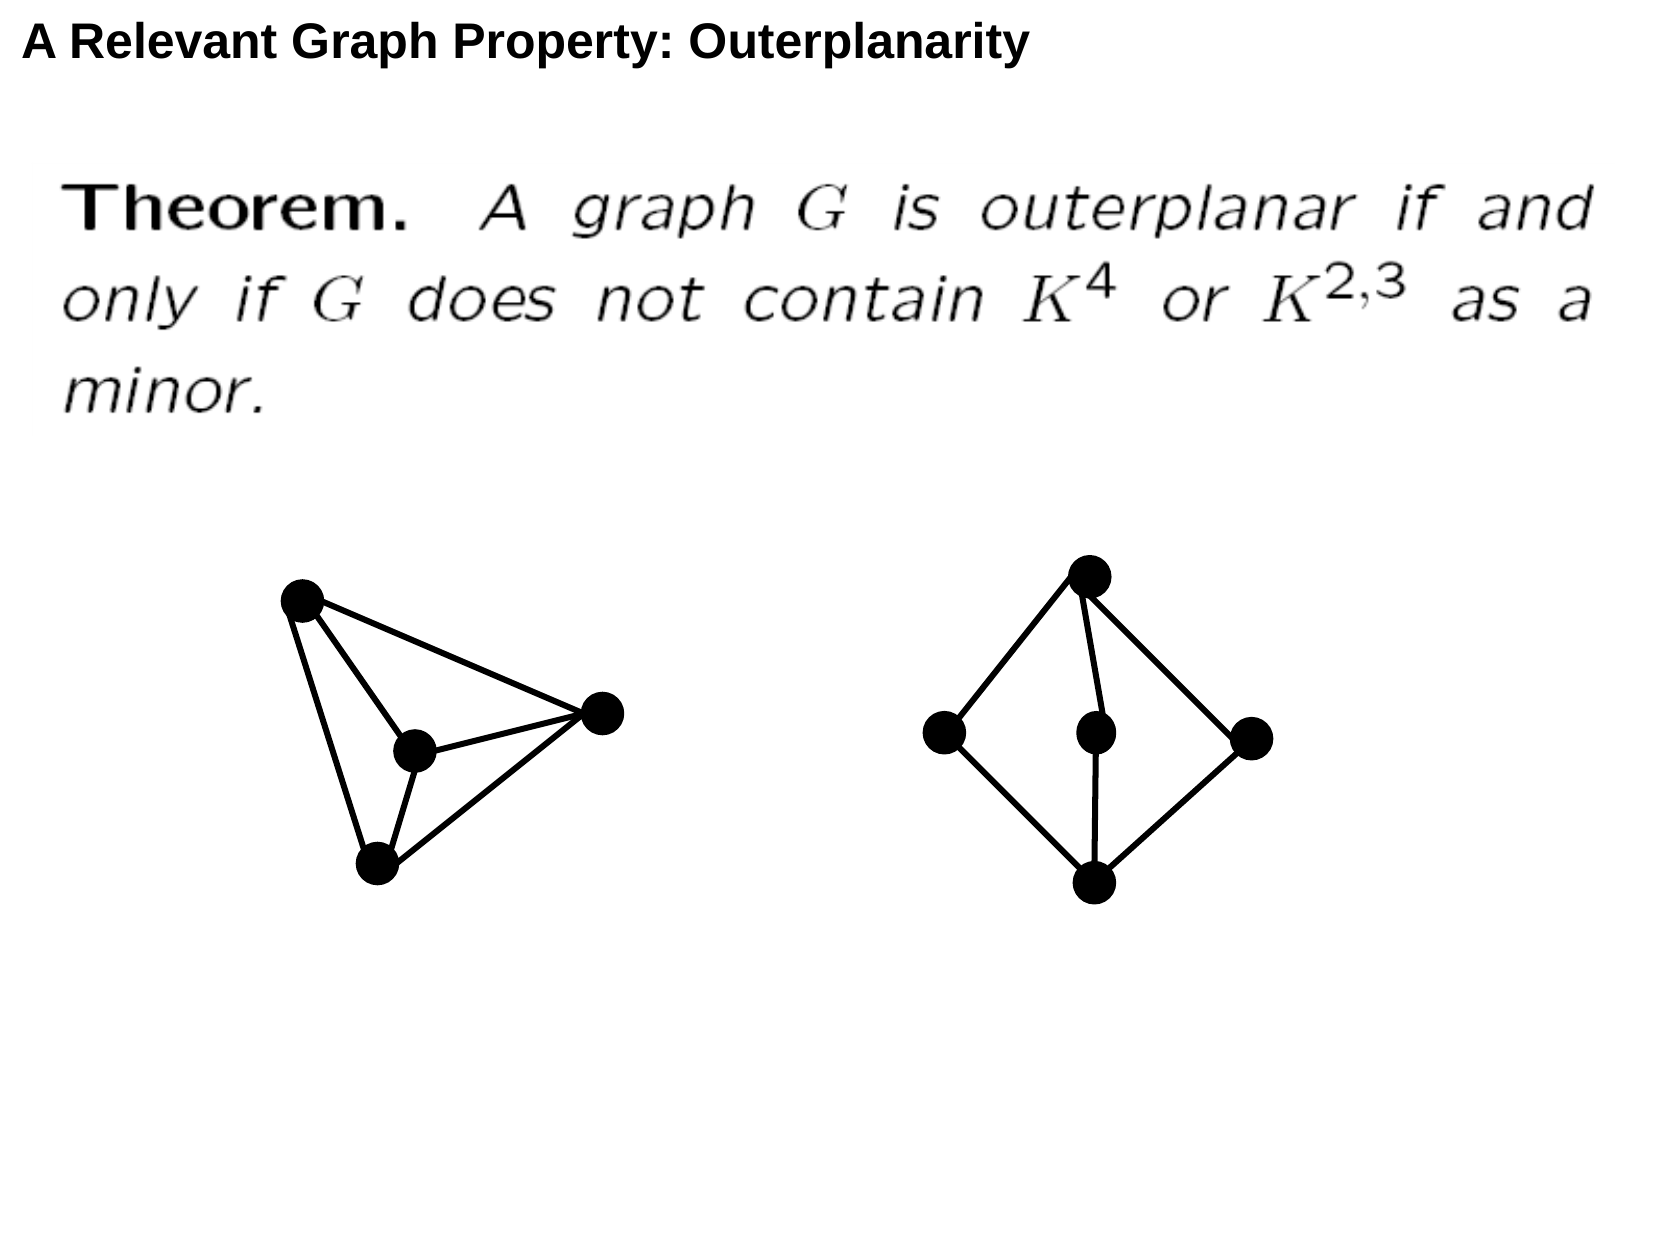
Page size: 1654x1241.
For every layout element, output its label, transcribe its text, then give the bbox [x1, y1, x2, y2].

text_box [1079, 713, 1114, 752]
text_box A Relevant Graph Property: Outerplanarity [6, 6, 1163, 79]
text_box [358, 844, 397, 883]
text_box [925, 713, 964, 752]
text_box [584, 694, 622, 733]
text_box [1070, 558, 1109, 596]
text_box [283, 582, 321, 620]
text_box [1075, 863, 1114, 902]
picture [31, 162, 1615, 436]
text_box [396, 732, 434, 770]
text_box [1232, 719, 1271, 758]
